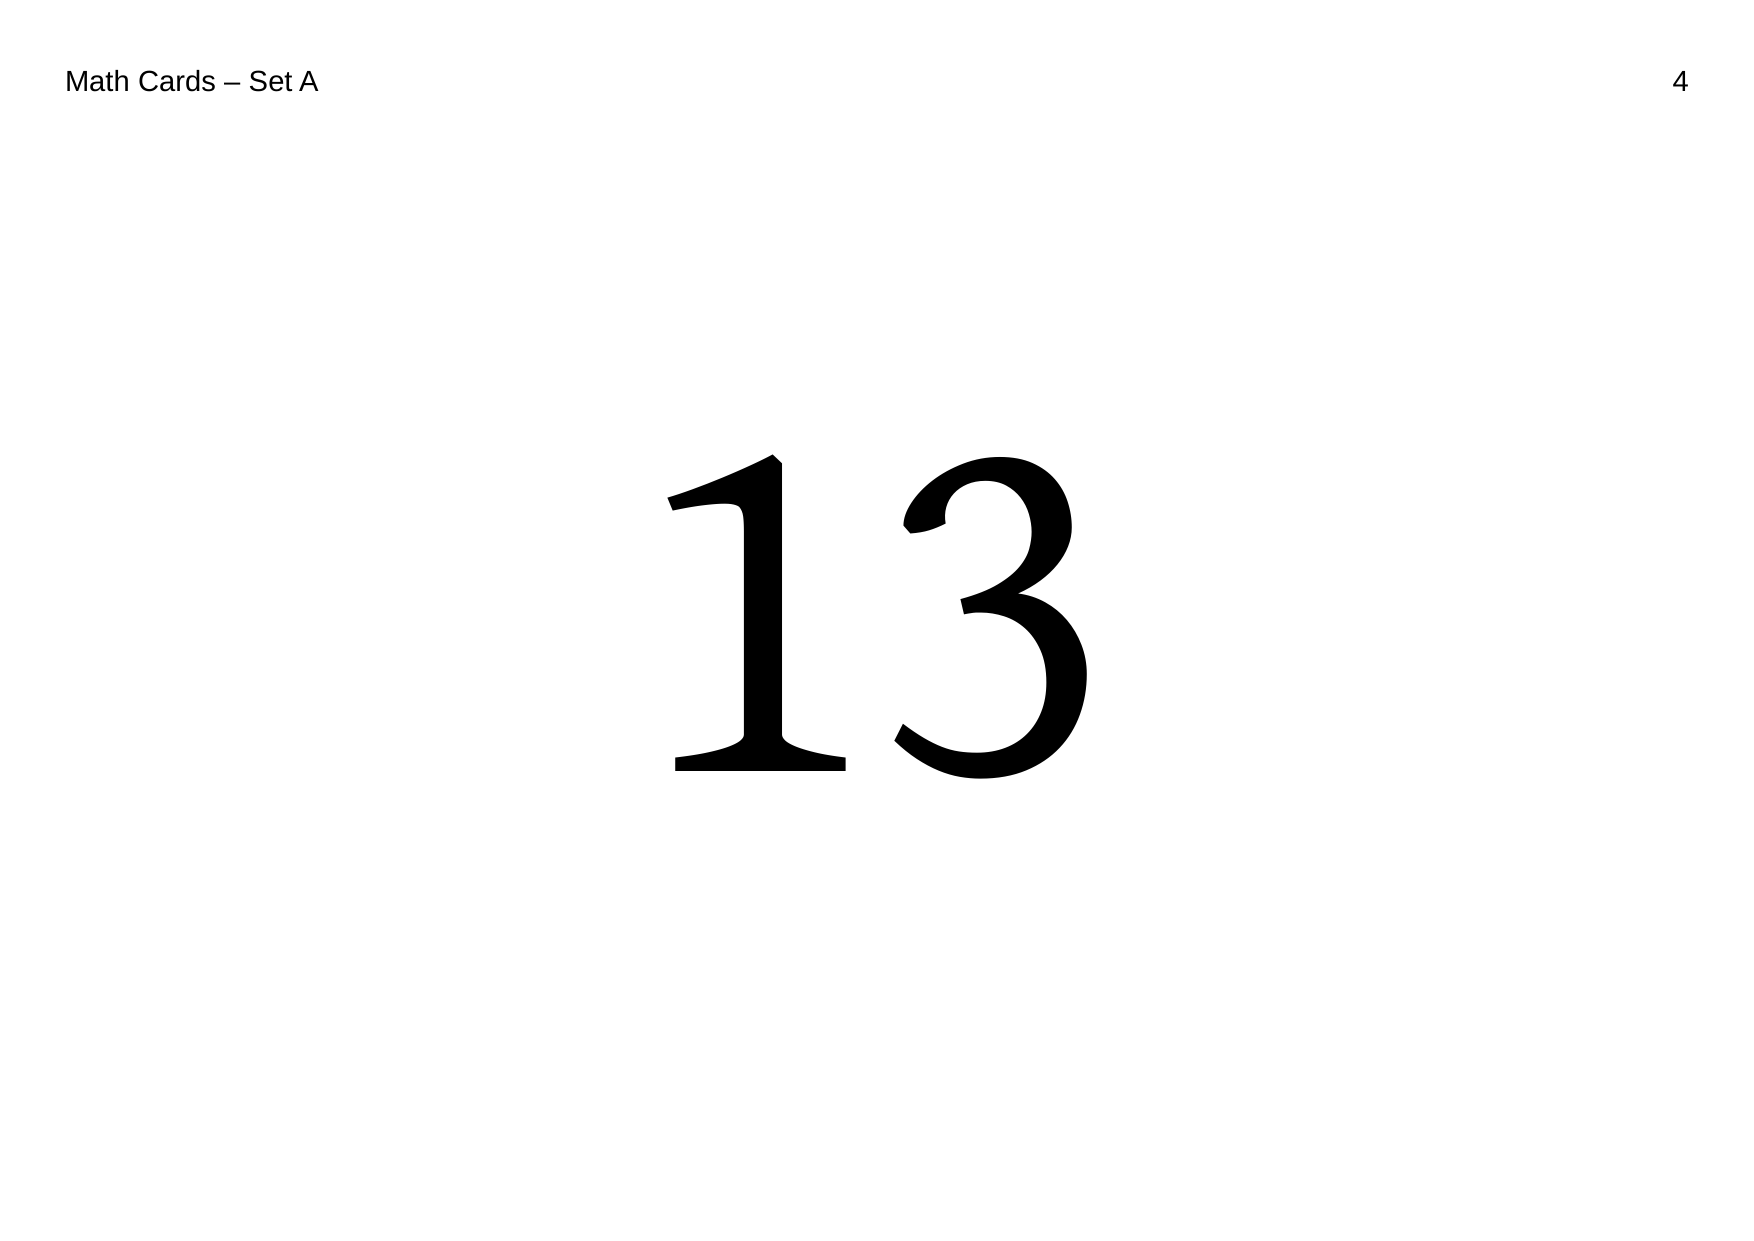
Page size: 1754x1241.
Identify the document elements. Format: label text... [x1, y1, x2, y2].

text_box 4 [1666, 59, 1695, 104]
text_box Math Cards – Set A [59, 59, 326, 104]
text_box 13 [626, 318, 1128, 922]
